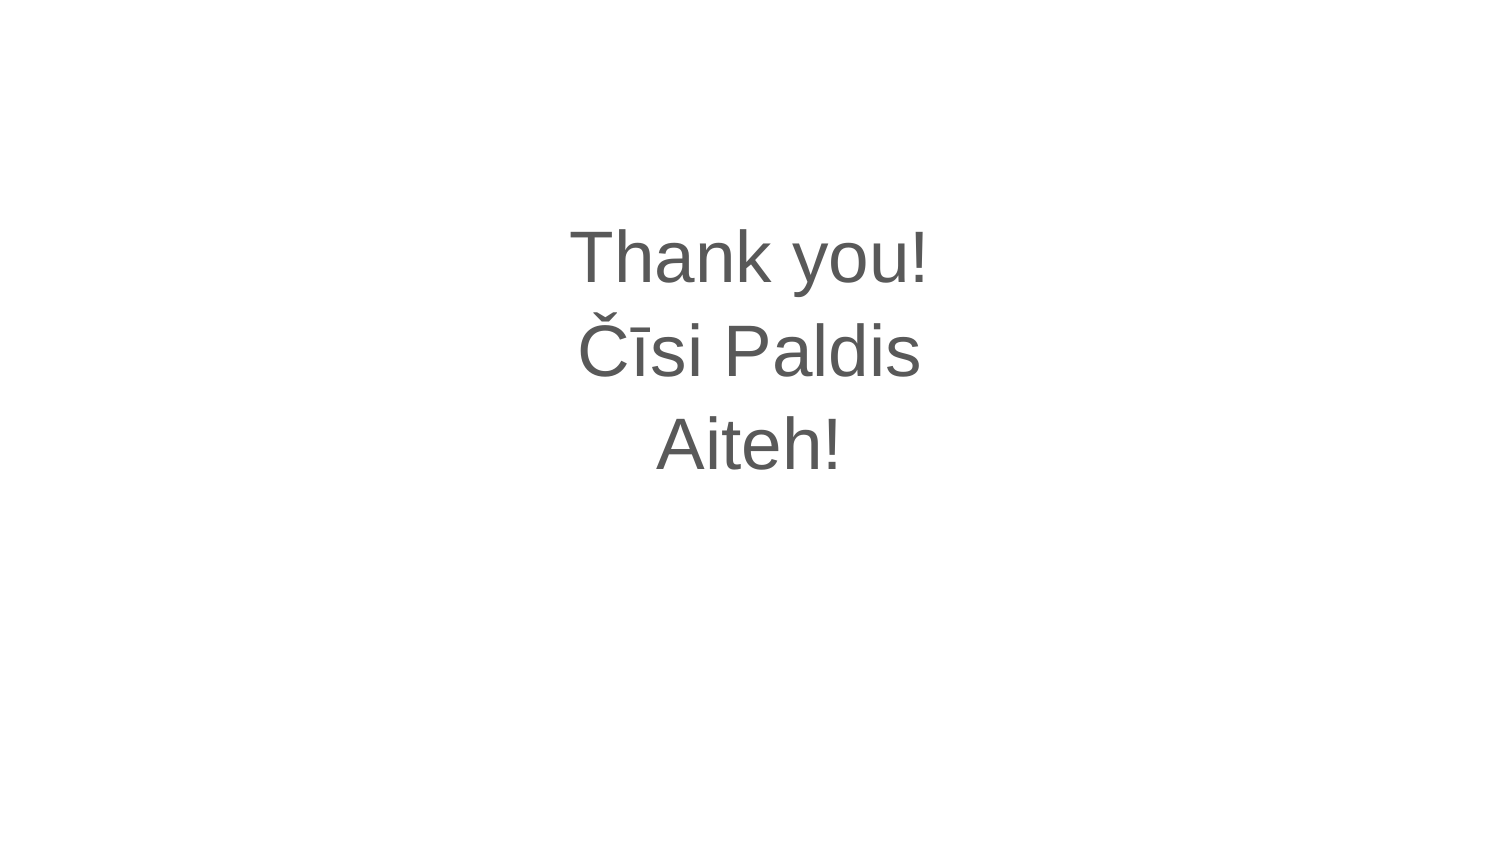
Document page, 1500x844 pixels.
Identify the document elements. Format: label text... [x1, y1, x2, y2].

list Thank you! Čīsi Paldis Aiteh! [51, 189, 1449, 750]
